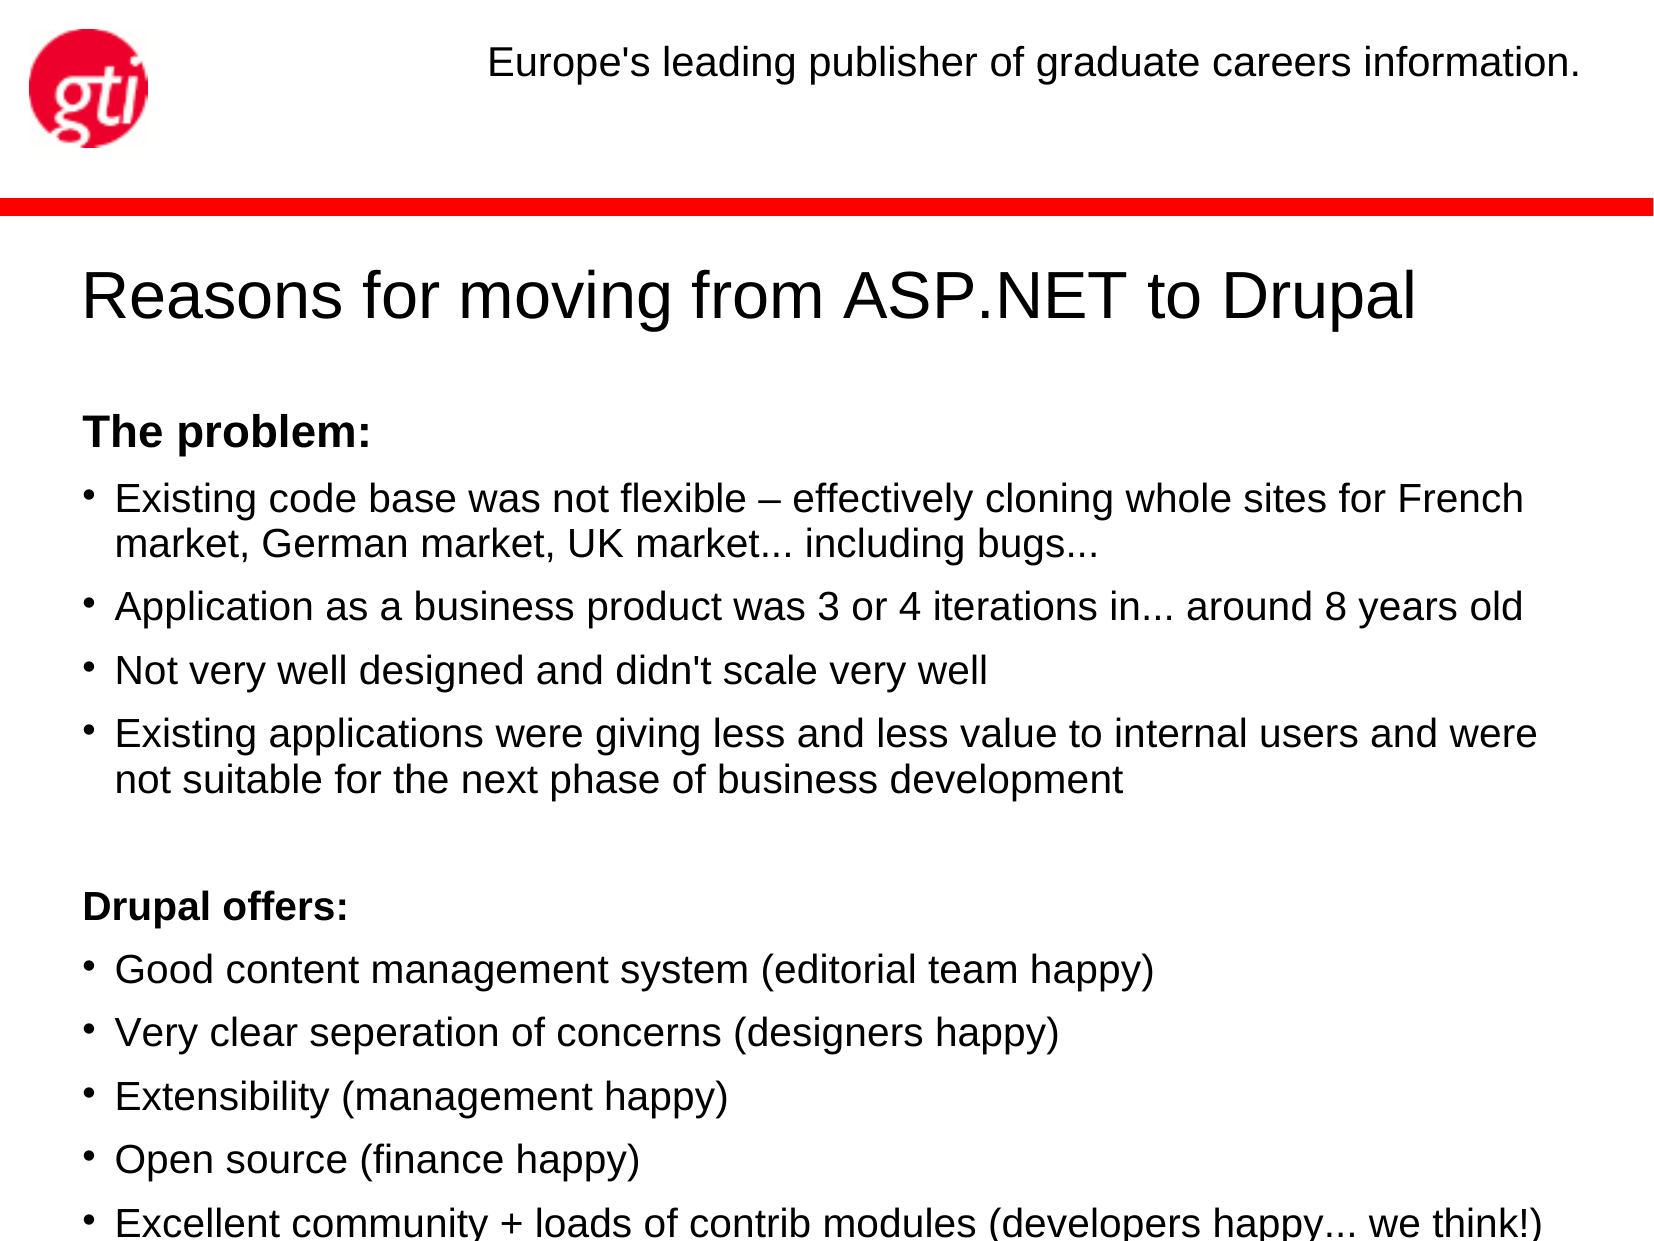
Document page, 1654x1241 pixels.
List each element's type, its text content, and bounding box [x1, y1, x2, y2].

text_box Reasons for moving from ASP.NET to Drupal [66, 247, 1424, 337]
text_box Europe's leading publisher of graduate careers information. [472, 29, 1597, 91]
picture [29, 29, 148, 148]
list The problem: Existing code base was not flexible – effectively cloning whole sites for French market, German market, UK market... including bugs... Application as a business product was 3 or 4 iterations in... around 8 years old Not very well designed and didn't scale very well Existing applications were giving less and less value to internal users and were not suitable for the next phase of business development Drupal offers: Good content management system (editorial team happy) Very clear seperation of concerns (designers happy) Extensibility (management happy) Open source (finance happy) Excellent community + loads of contrib modules (developers happy... we think!) [71, 401, 1560, 1241]
